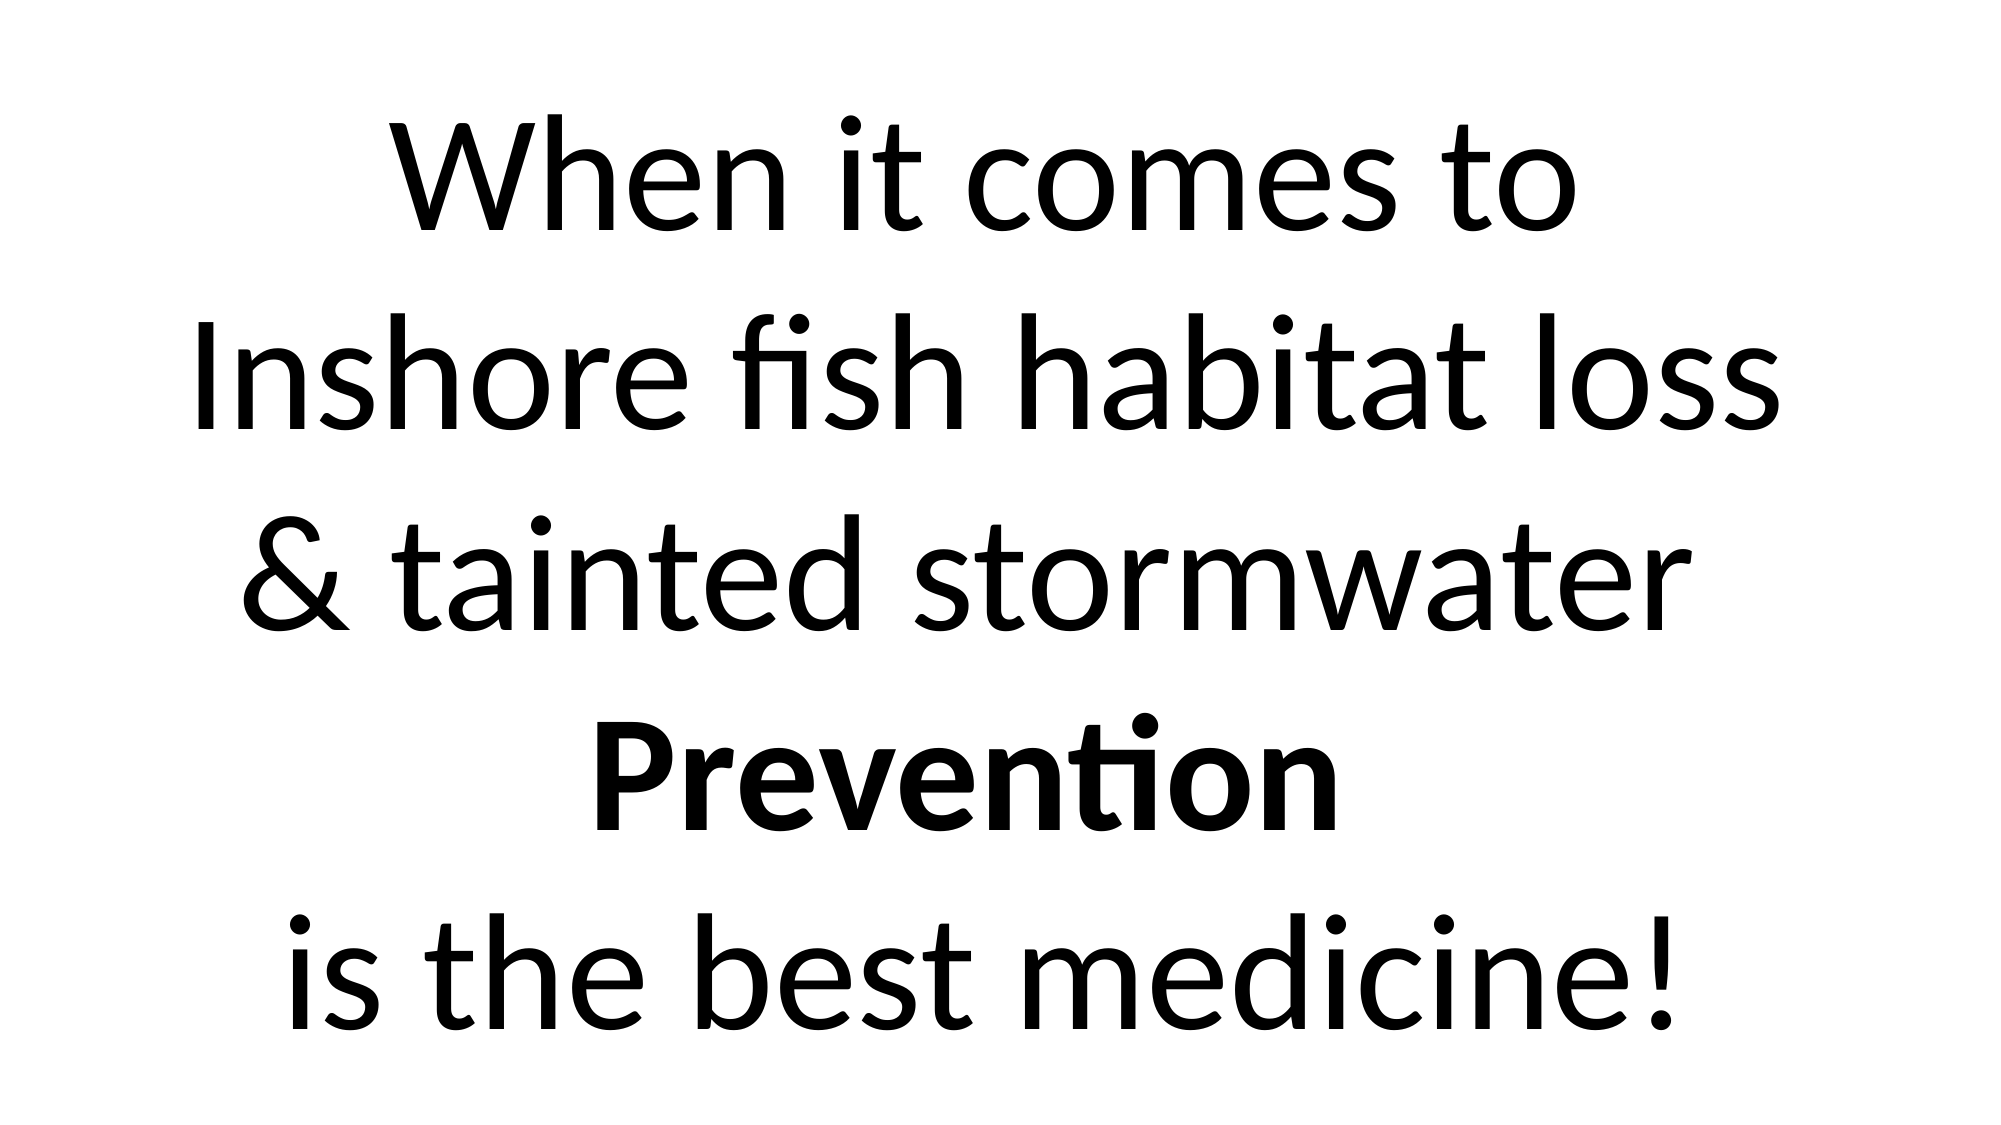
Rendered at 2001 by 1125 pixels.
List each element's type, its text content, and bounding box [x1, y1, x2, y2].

text_box When it comes to Inshore fish habitat loss & tainted stormwater Prevention is the best medicine! [114, 55, 1857, 1071]
